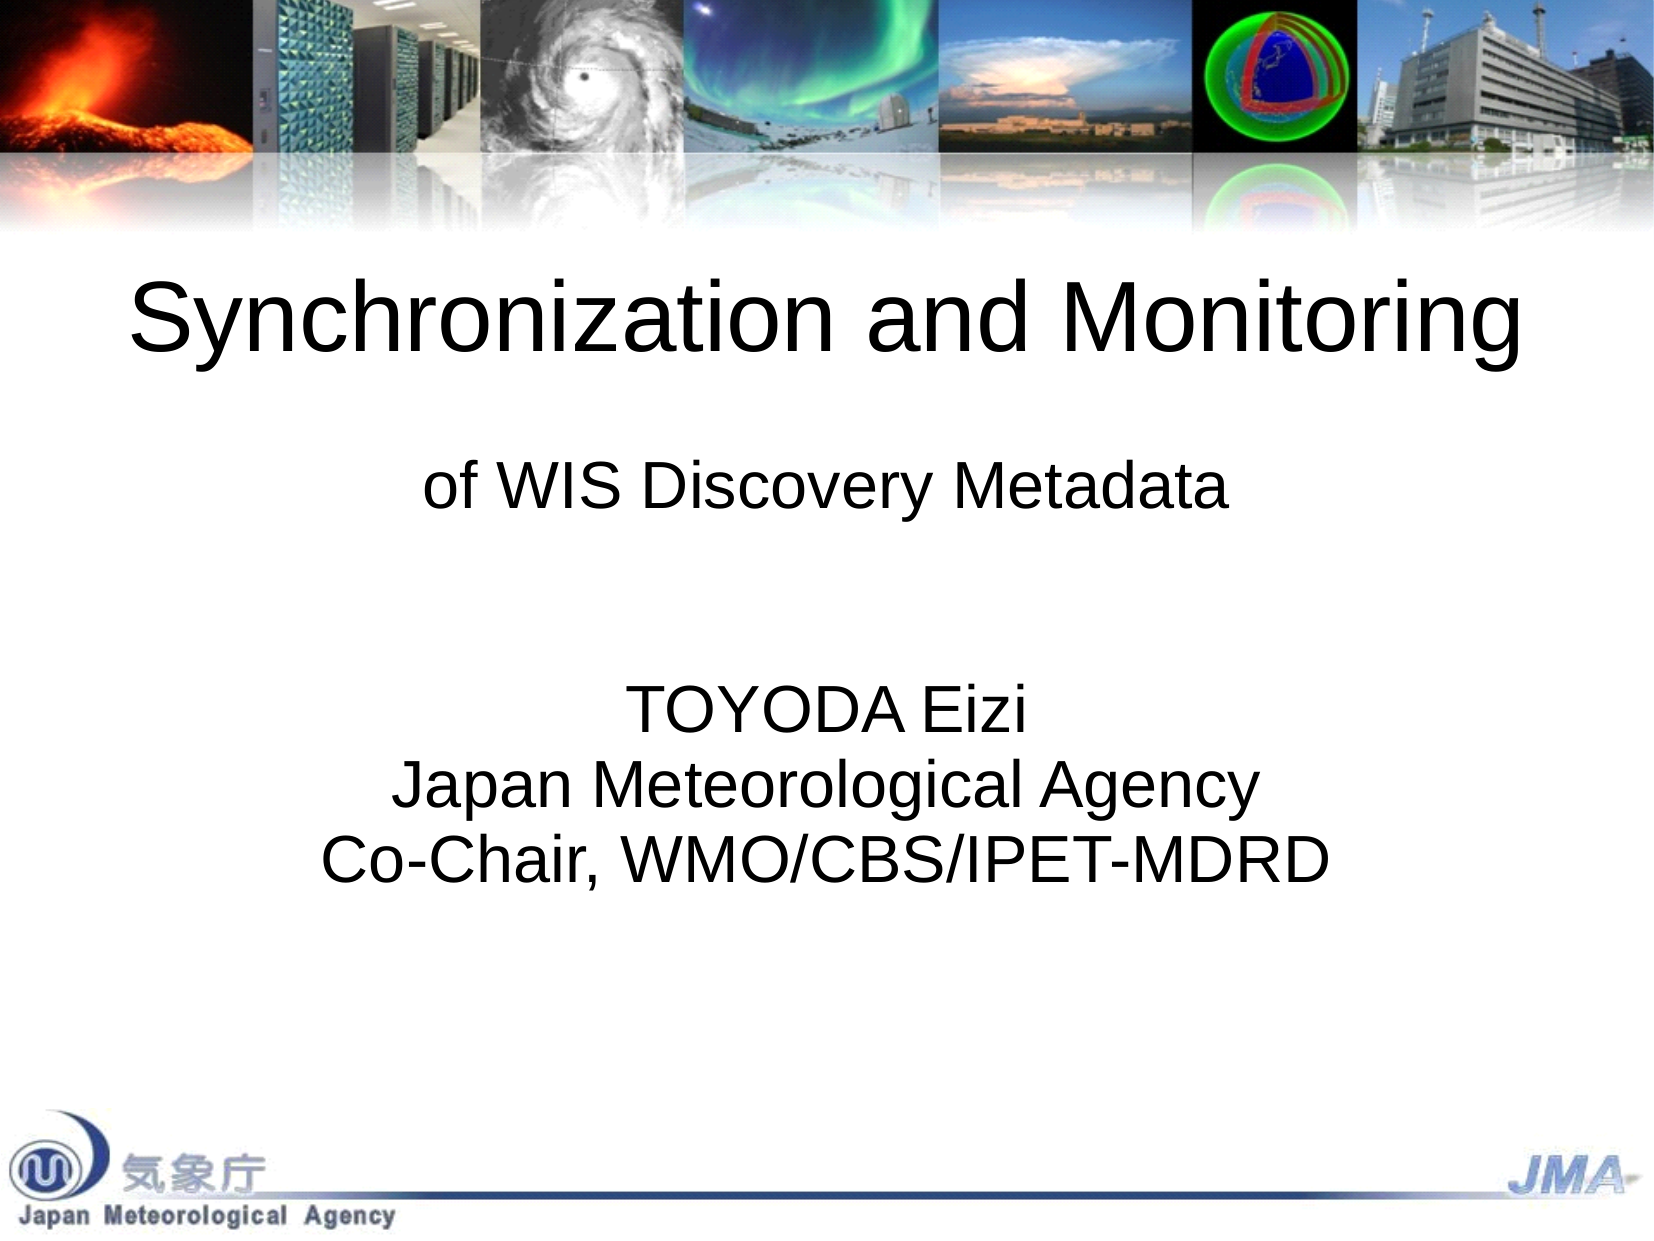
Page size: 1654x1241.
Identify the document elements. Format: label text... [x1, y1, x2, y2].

picture [1, 1108, 1654, 1241]
subtitle Synchronization and Monitoring of WIS Discovery Metadata TOYODA Eizi Japan Meteorological Agency Co-Chair, WMO/CBS/IPET-MDRD [82, 49, 1571, 1109]
picture [0, 0, 1654, 310]
